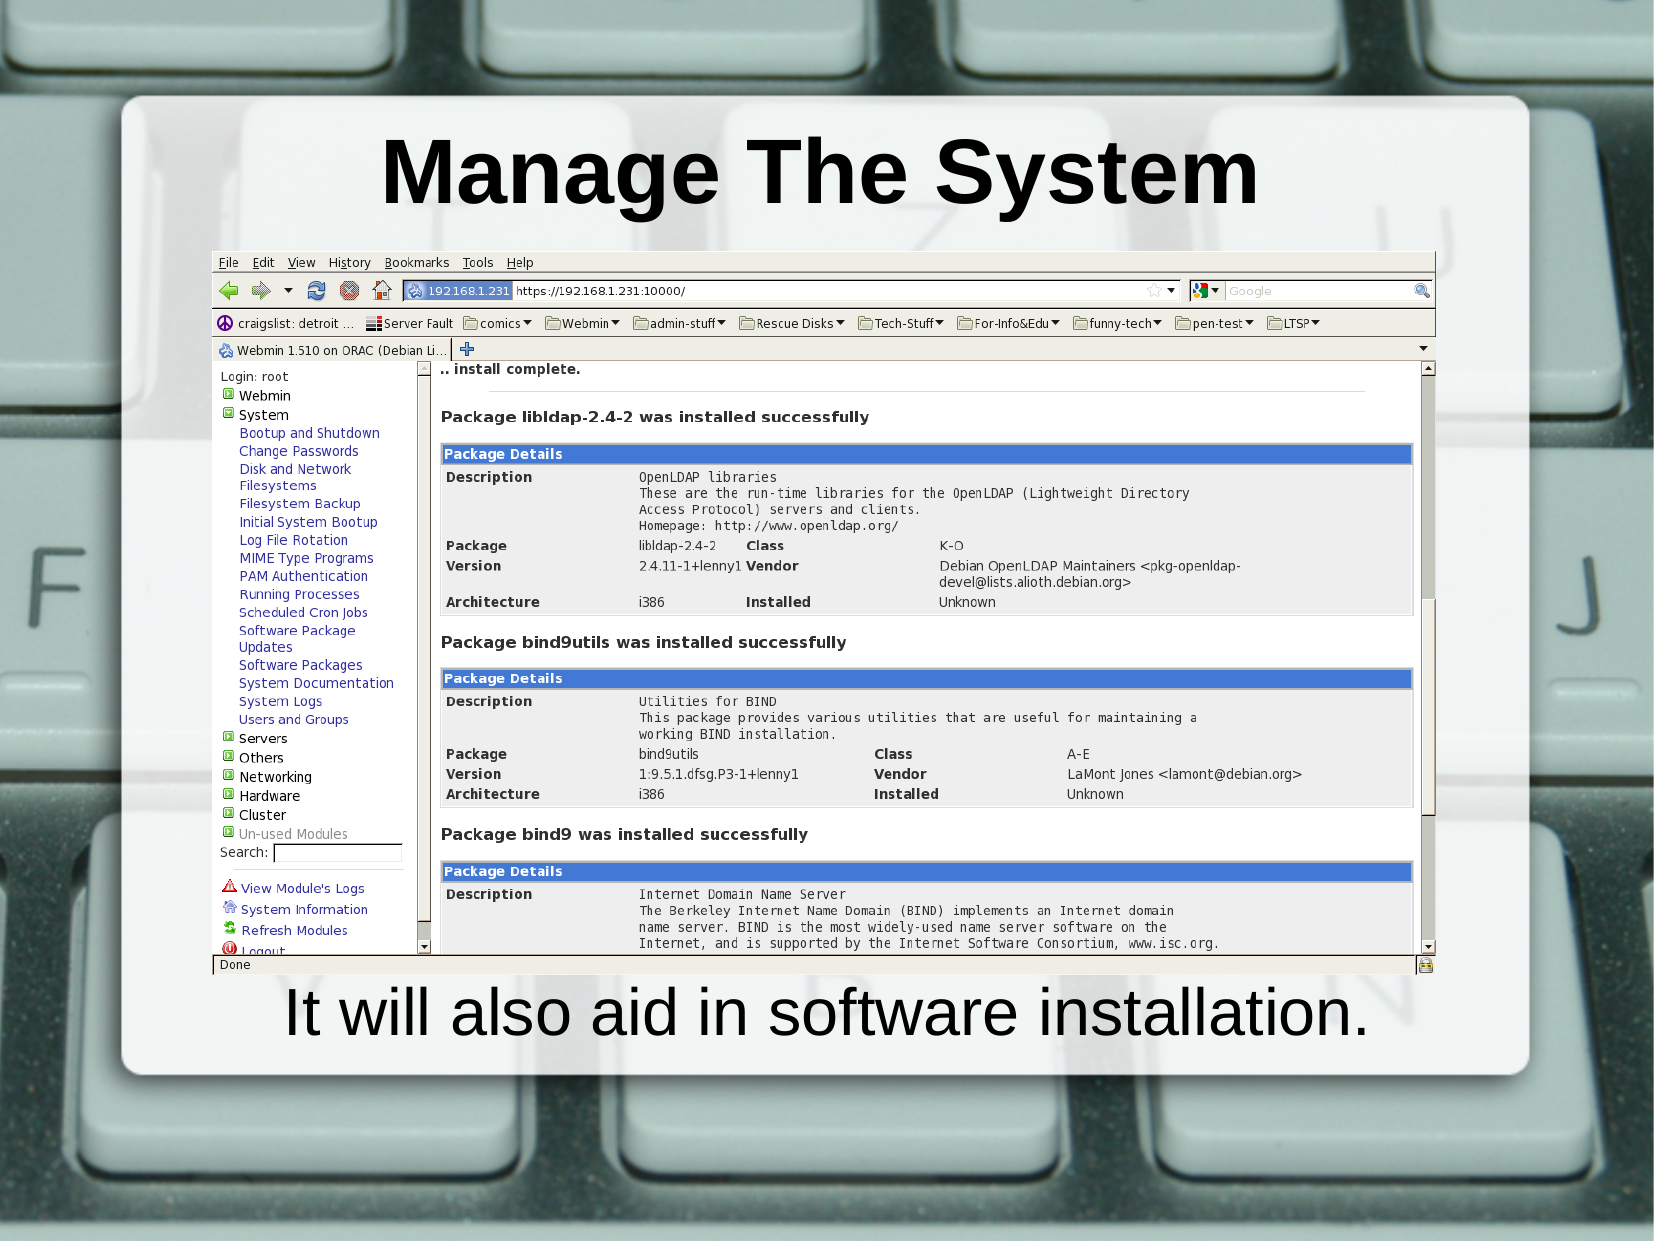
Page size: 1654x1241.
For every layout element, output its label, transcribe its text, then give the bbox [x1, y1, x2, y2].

list It will also aid in software installation. [150, 975, 1507, 1059]
title Manage The System [135, 112, 1506, 231]
picture [0, 0, 1654, 1241]
